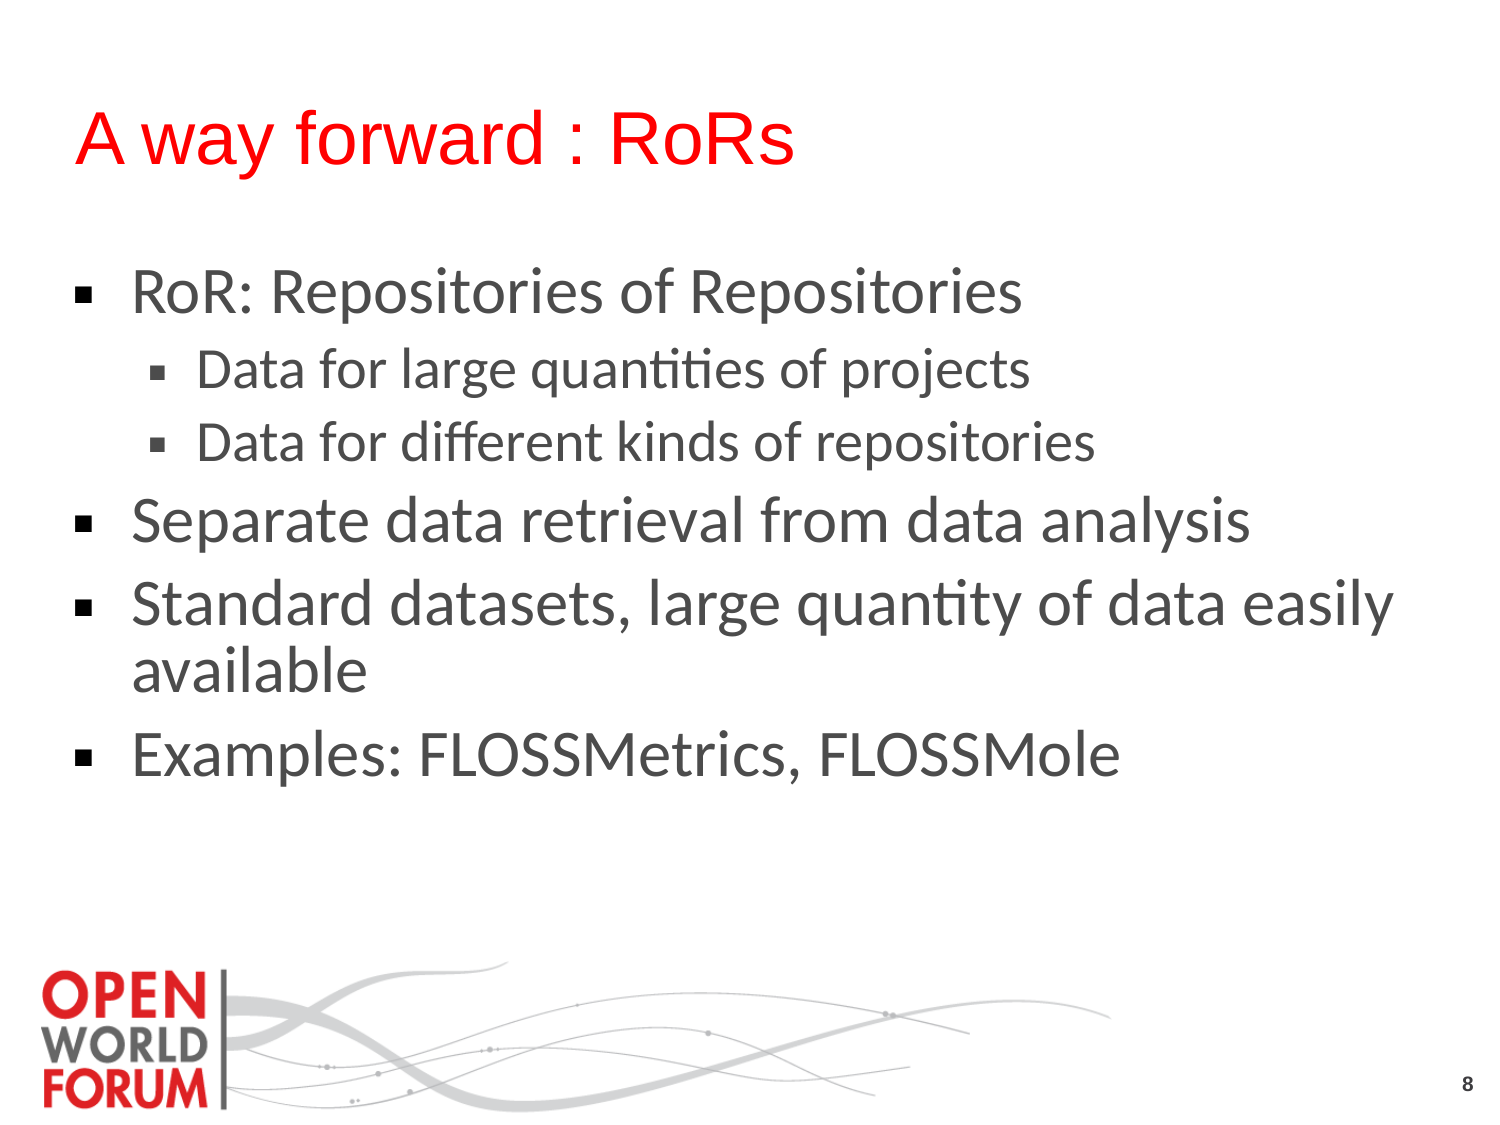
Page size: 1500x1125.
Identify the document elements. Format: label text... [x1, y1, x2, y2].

title A way forward : RoRs [75, 52, 1425, 226]
picture [41, 957, 1112, 1119]
list RoR: Repositories of Repositories Data for large quantities of projects Data for different kinds of repositories Separate data retrieval from data analysis Standard datasets, large quantity of data easily available Examples: FLOSSMetrics, FLOSSMole [75, 263, 1425, 991]
